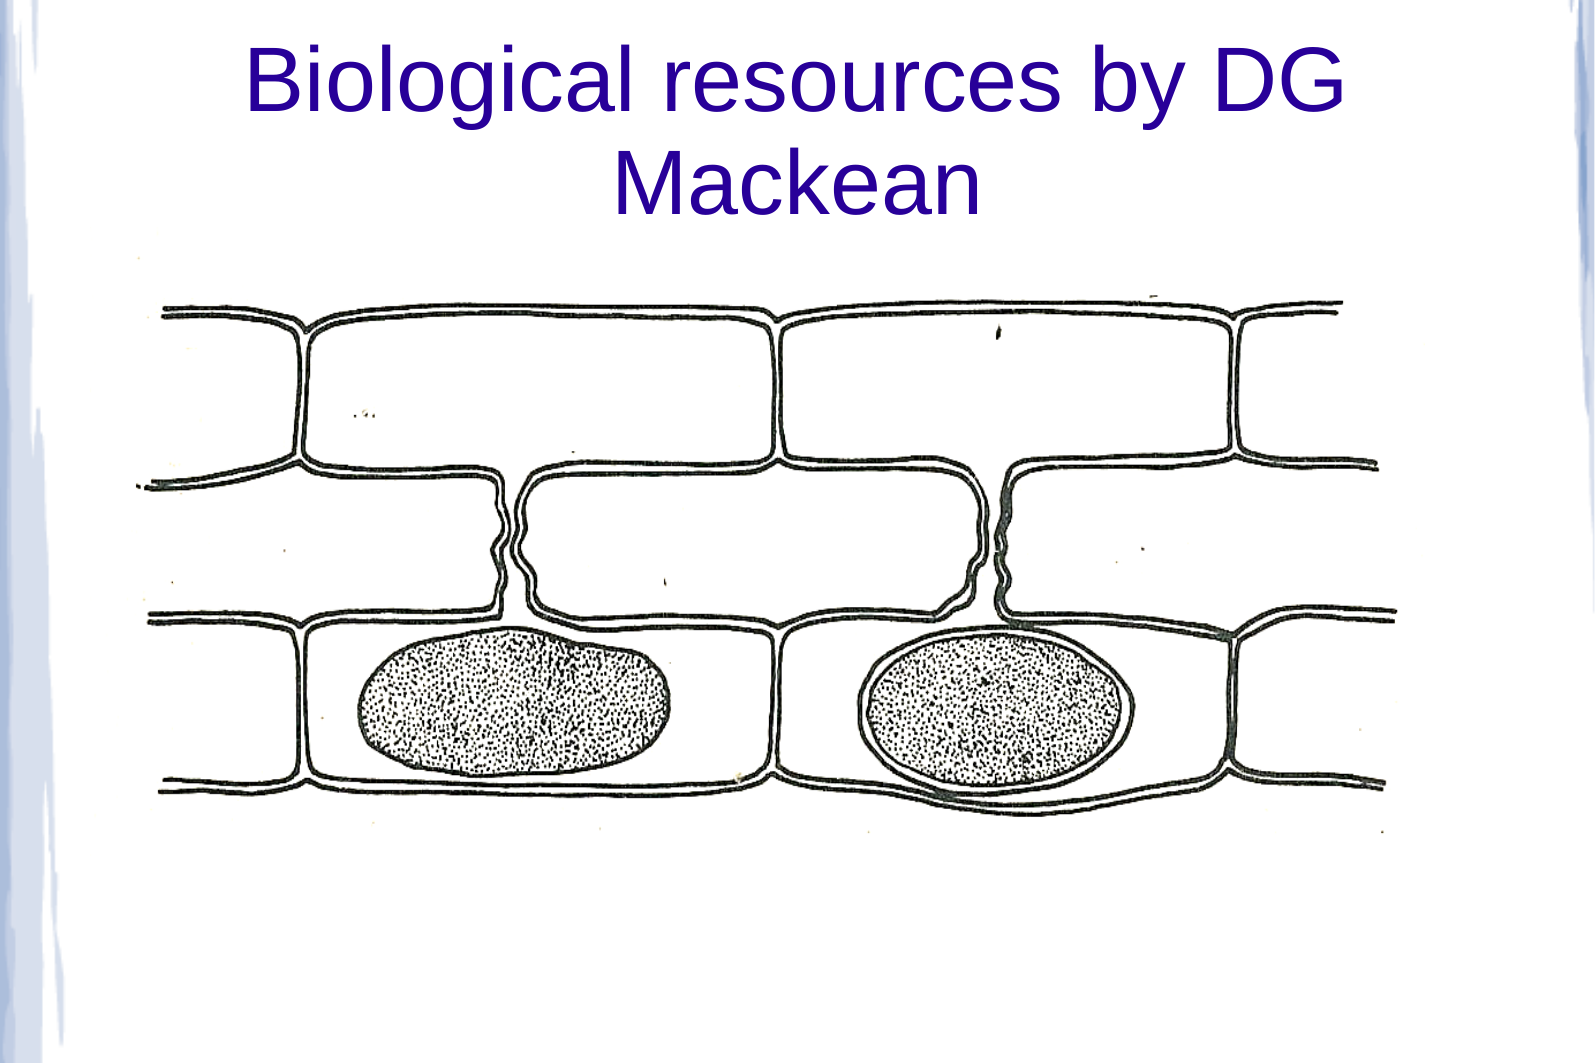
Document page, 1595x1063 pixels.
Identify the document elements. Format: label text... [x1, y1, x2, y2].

title Biological resources by DG Mackean [79, 28, 1515, 234]
picture [0, 0, 1595, 1063]
